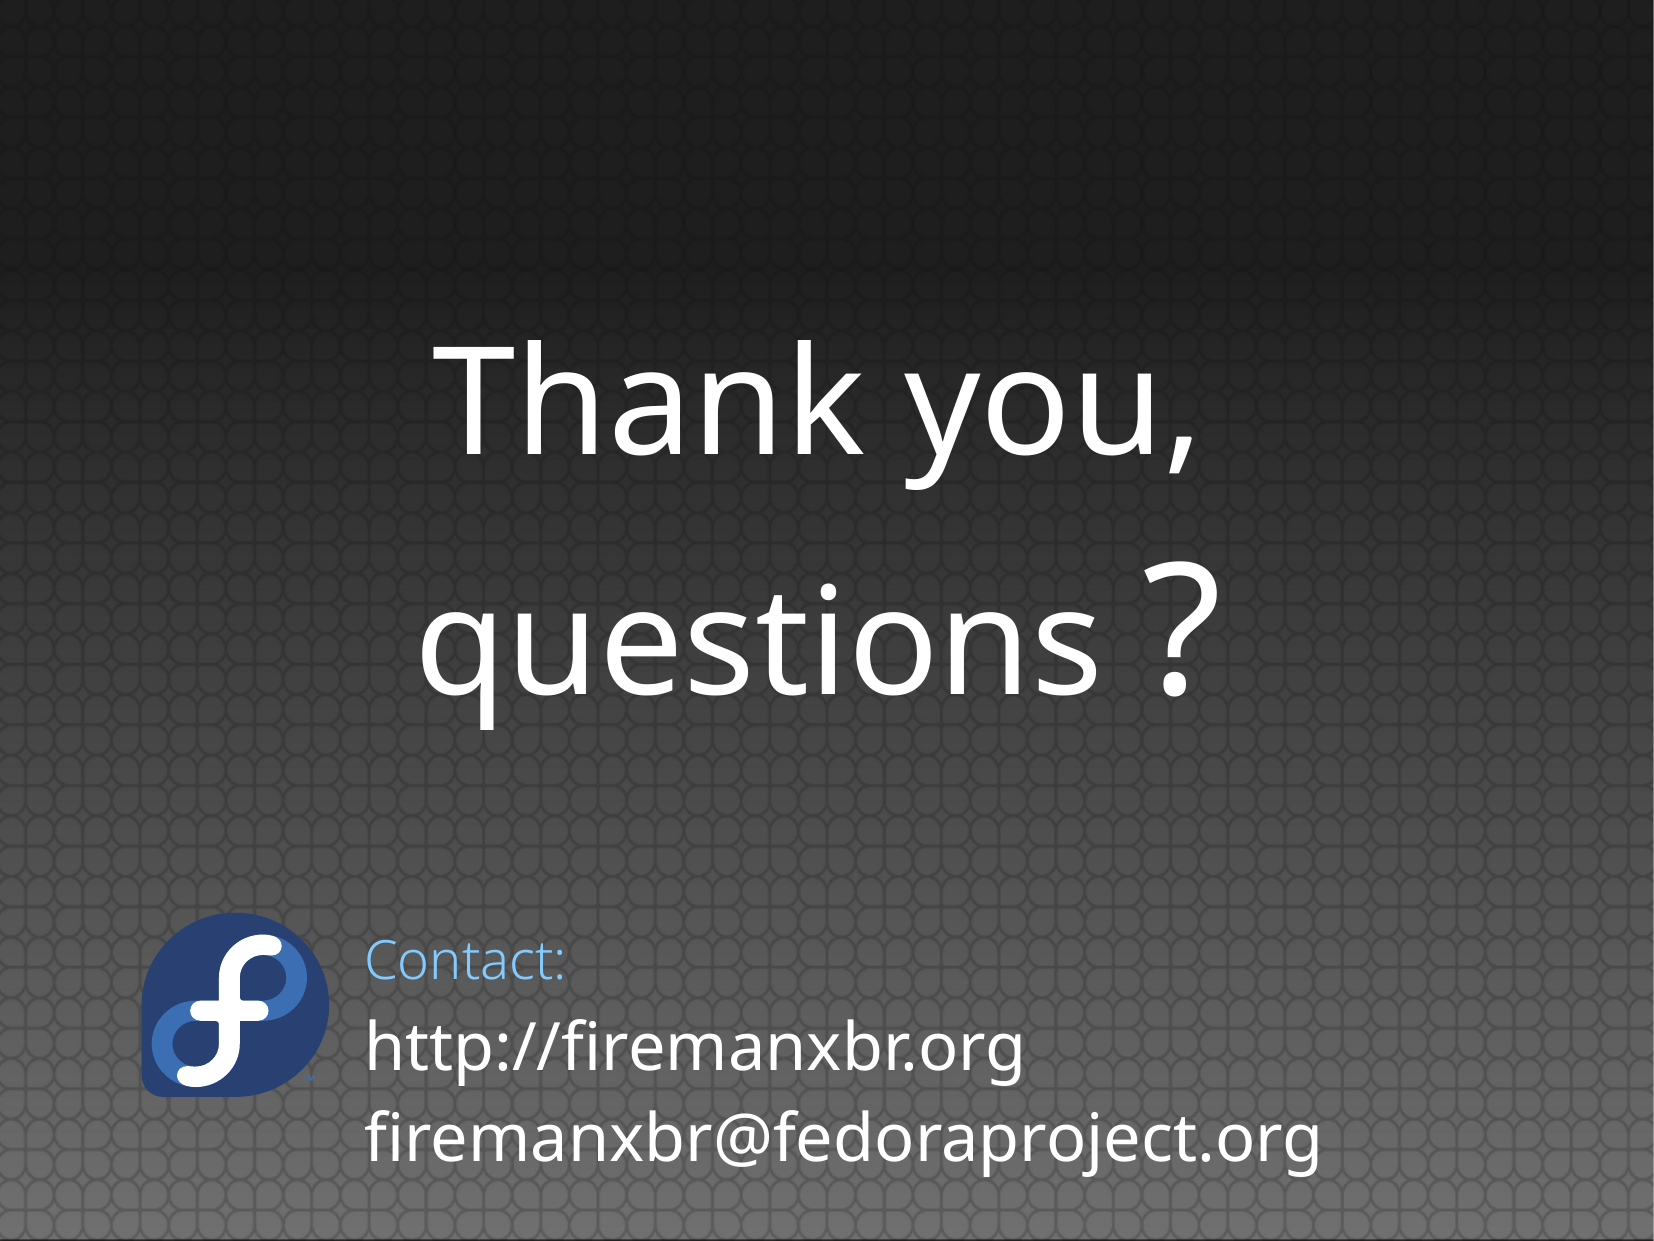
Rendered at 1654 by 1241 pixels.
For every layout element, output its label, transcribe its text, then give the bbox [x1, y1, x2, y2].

text_box http://firemanxbr.org firemanxbr@fedoraproject.org [349, 992, 1455, 1163]
picture [0, 0, 1654, 1241]
title Thank you, questions ? [30, 327, 1606, 716]
text_box Contact: [349, 913, 703, 992]
